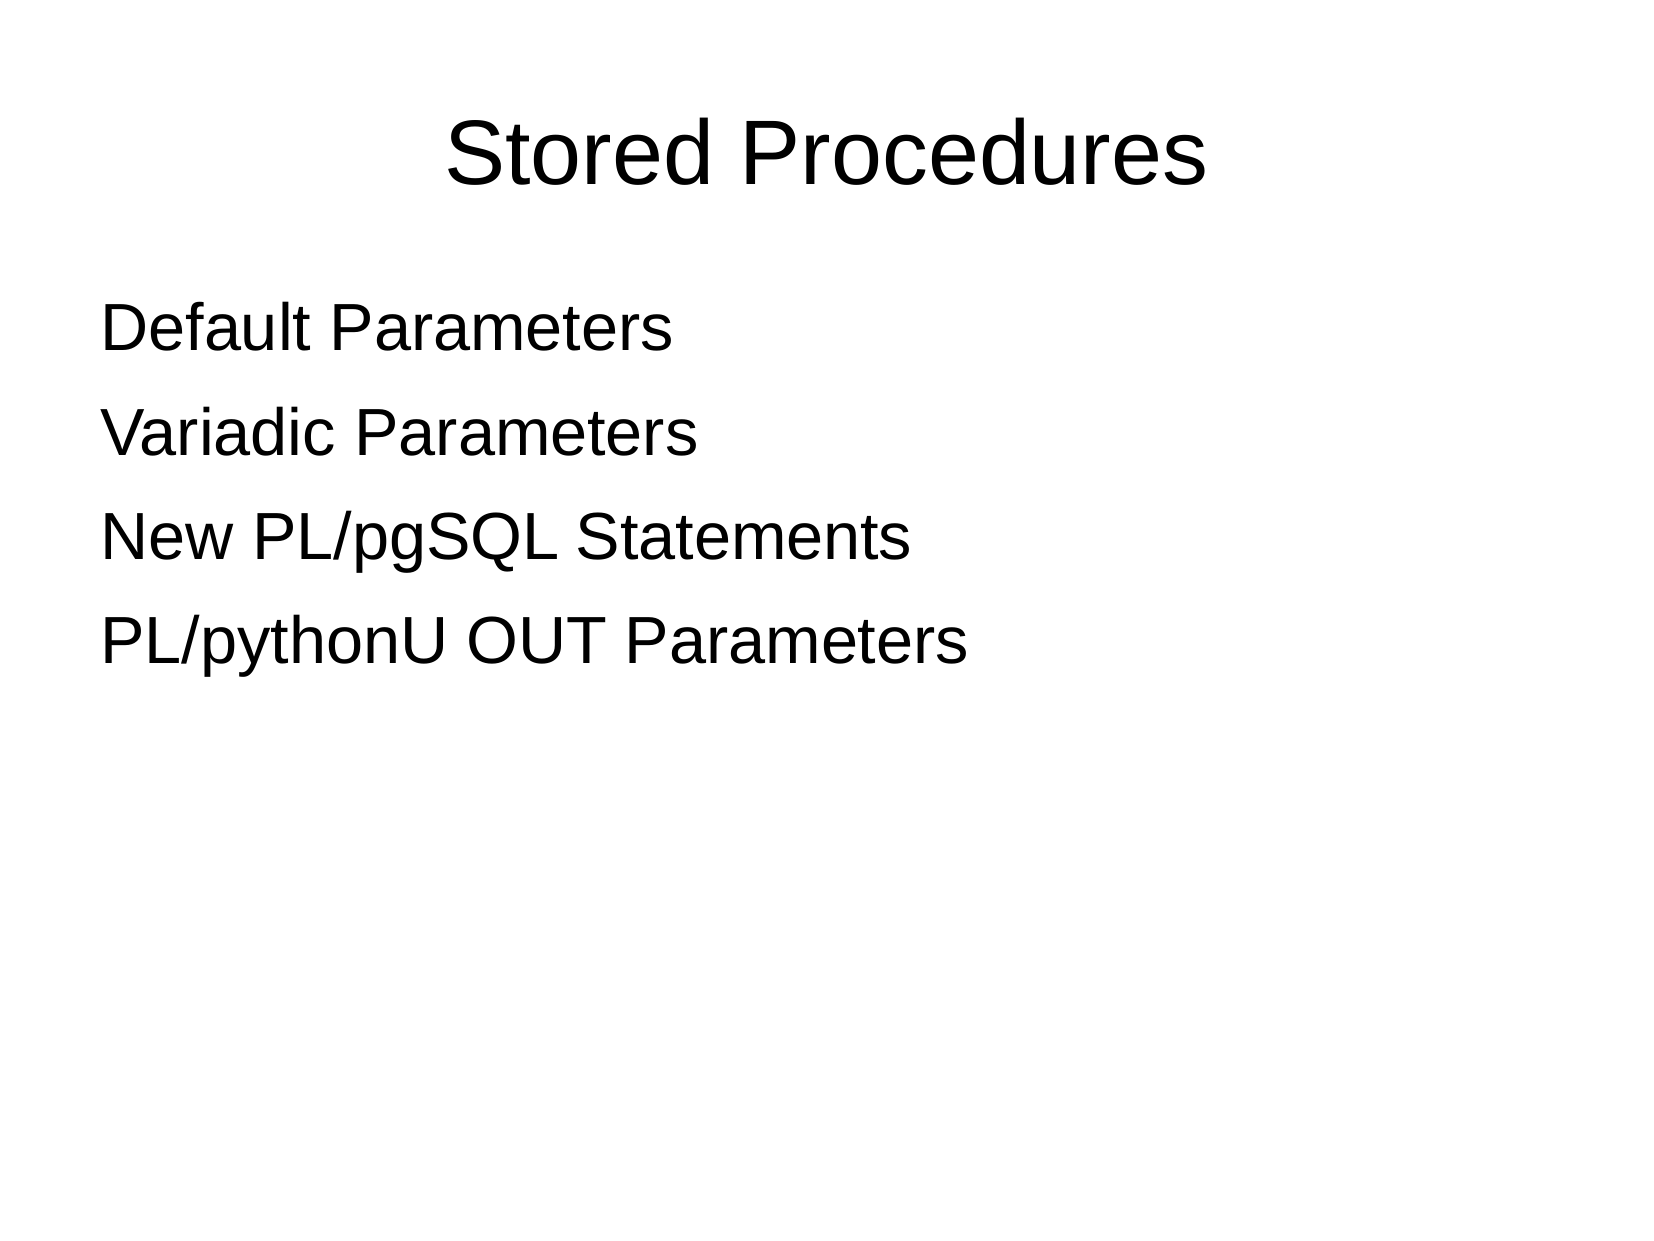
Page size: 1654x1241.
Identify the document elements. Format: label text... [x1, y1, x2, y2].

list Default Parameters Variadic Parameters New PL/pgSQL Statements PL/pythonU OUT Parameters [82, 290, 1571, 1094]
title Stored Procedures [82, 56, 1571, 250]
